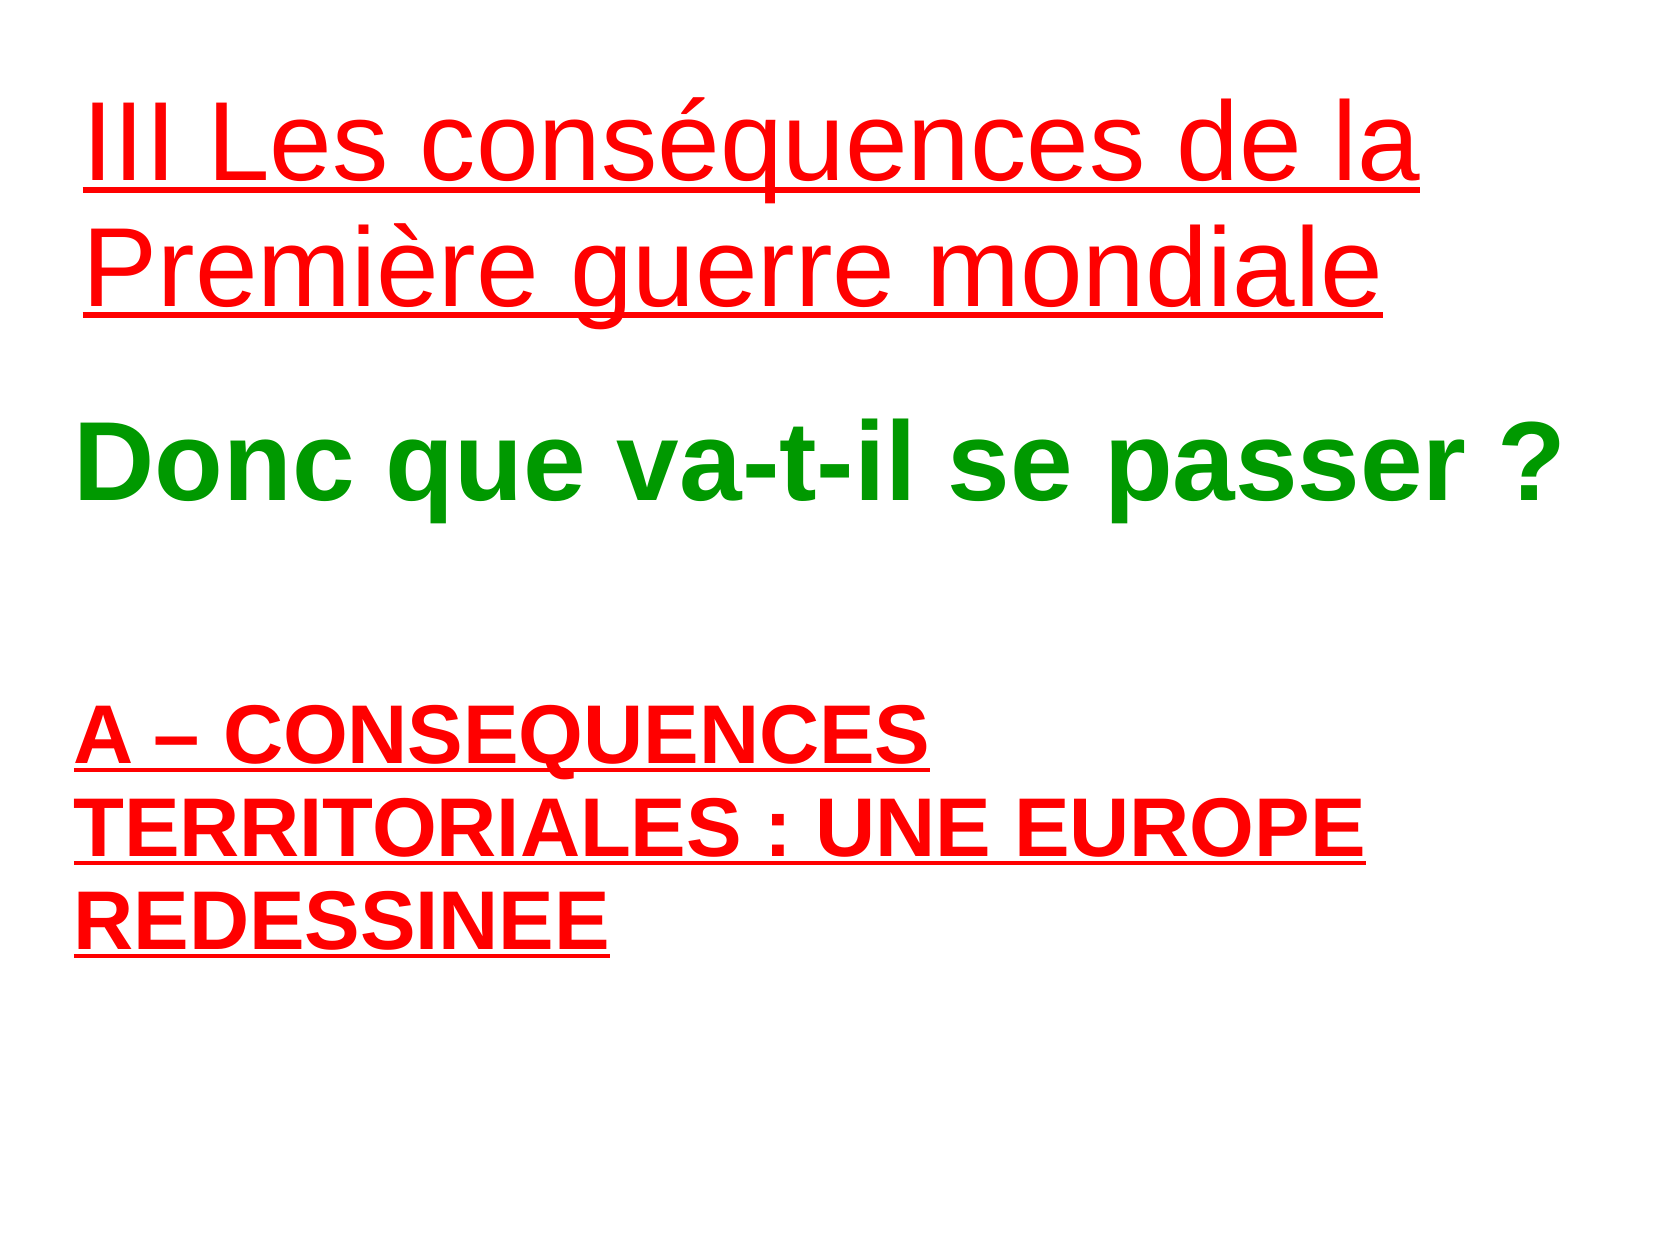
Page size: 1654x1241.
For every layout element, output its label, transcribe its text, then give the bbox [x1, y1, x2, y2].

text_box Donc que va-t-il se passer ? [59, 391, 1595, 532]
text_box A – CONSEQUENCES TERRITORIALES : UNE EUROPE REDESSINEE [59, 680, 1595, 975]
title III Les conséquences de la Première guerre mondiale [82, 0, 1571, 330]
